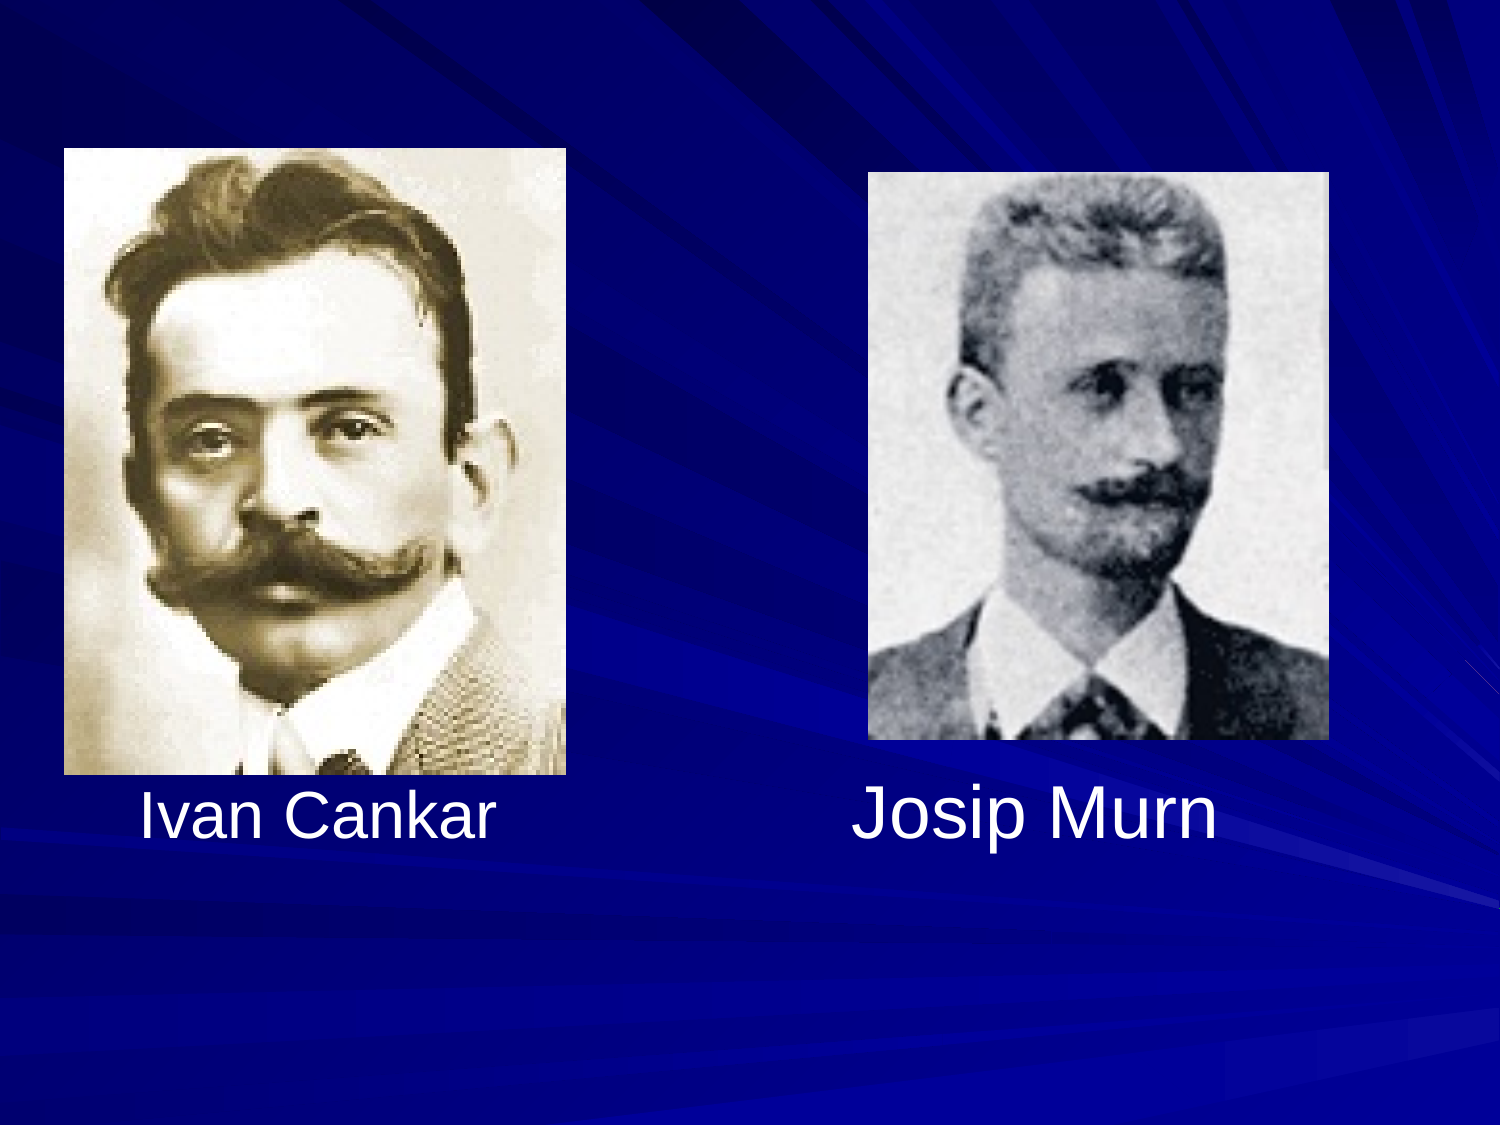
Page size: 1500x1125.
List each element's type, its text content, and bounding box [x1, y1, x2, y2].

list Ivan Cankar Josip Murn [75, 262, 1329, 1006]
picture [868, 172, 1329, 740]
picture [64, 148, 566, 775]
